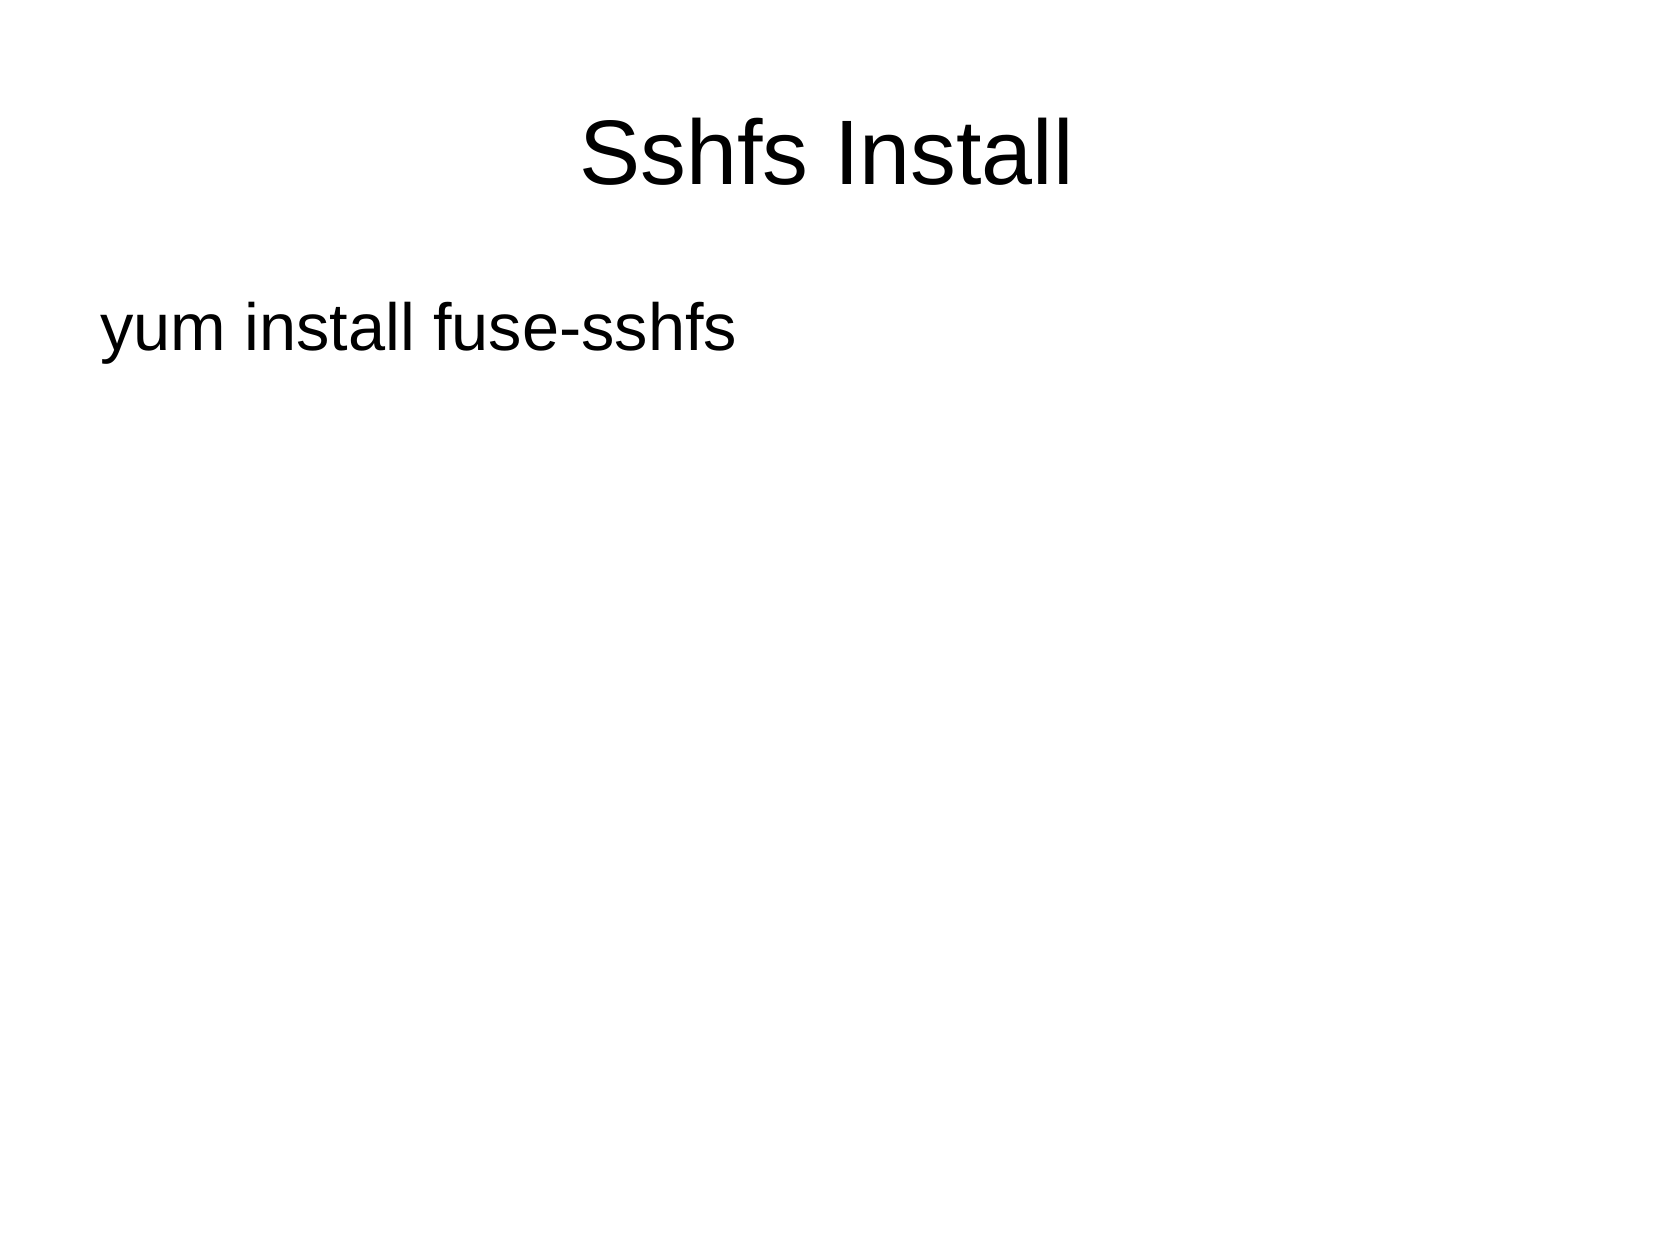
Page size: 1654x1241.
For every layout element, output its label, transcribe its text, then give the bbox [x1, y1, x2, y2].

list yum install fuse-sshfs [82, 290, 1571, 1094]
title Sshfs Install [82, 56, 1571, 250]
